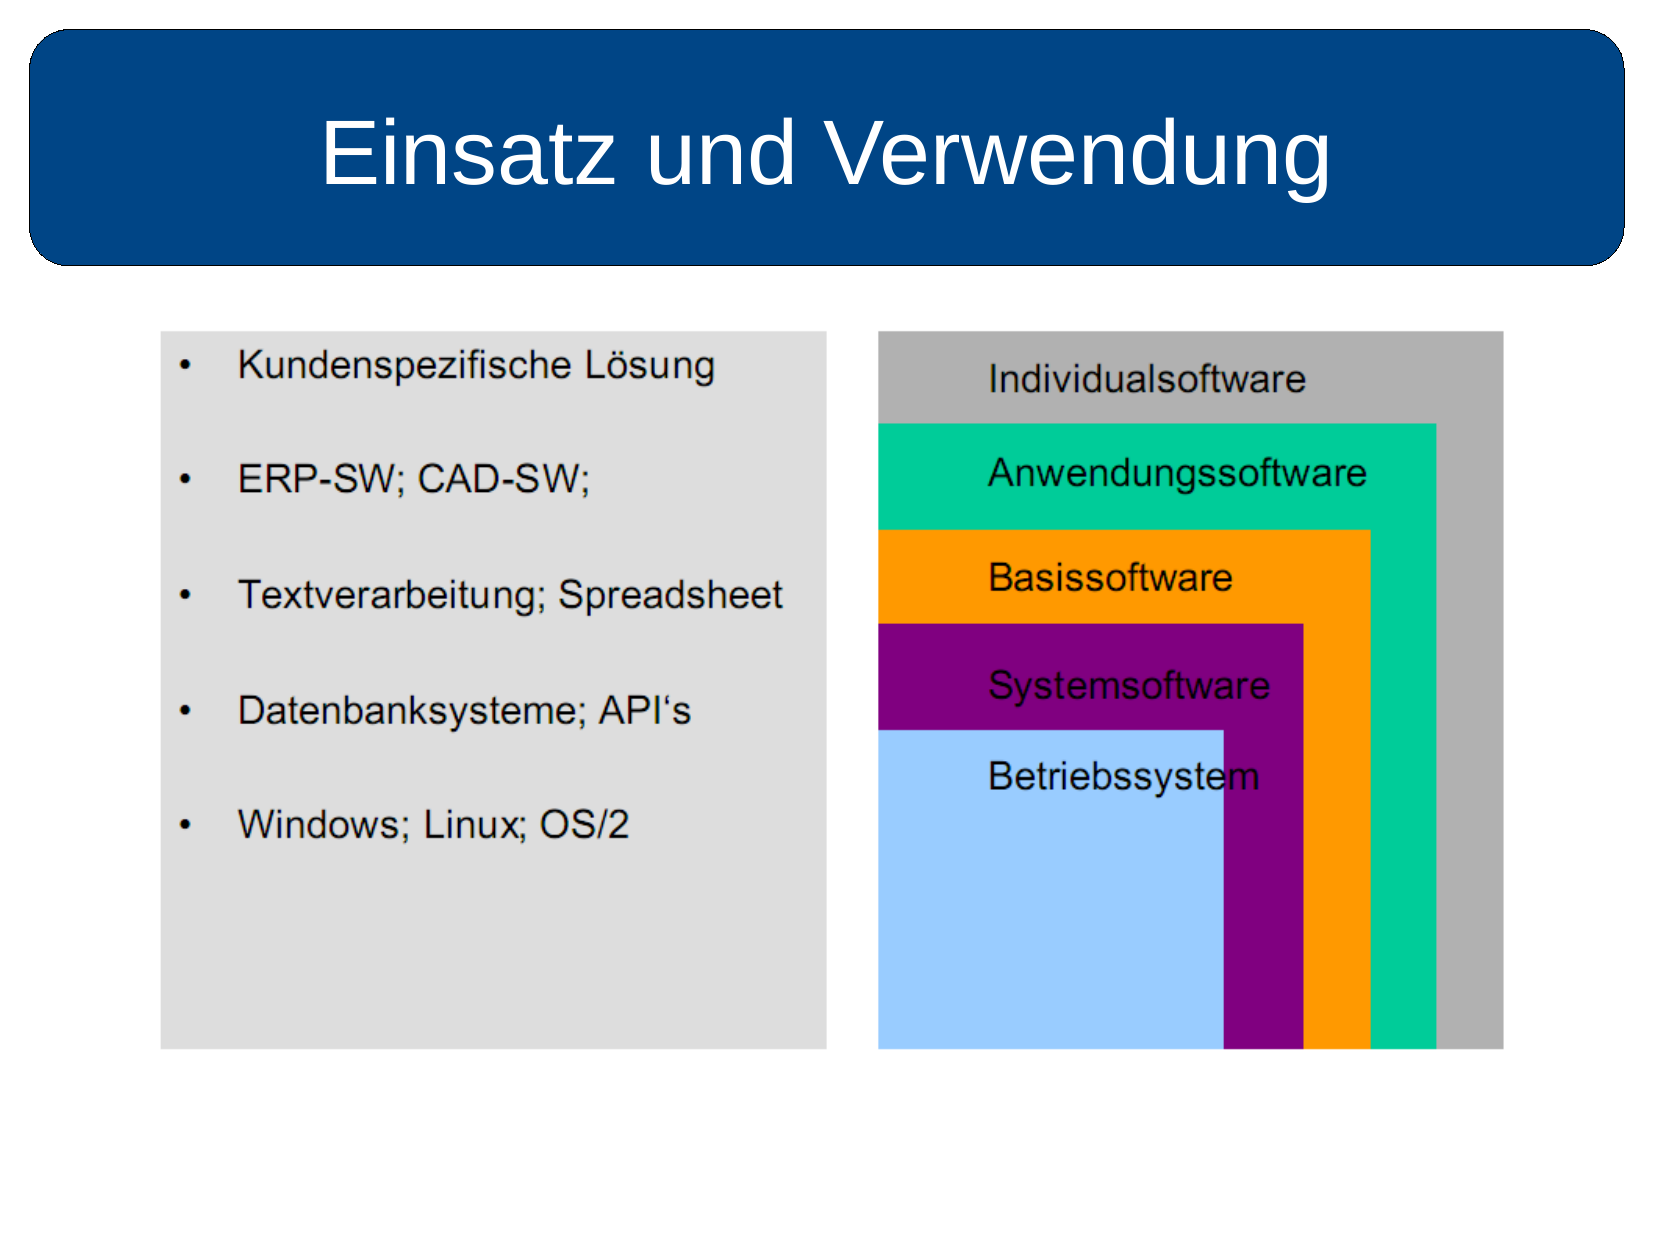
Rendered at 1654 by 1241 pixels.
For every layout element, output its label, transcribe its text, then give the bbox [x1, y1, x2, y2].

title Einsatz und Verwendung [82, 49, 1571, 257]
picture [136, 308, 1532, 1076]
